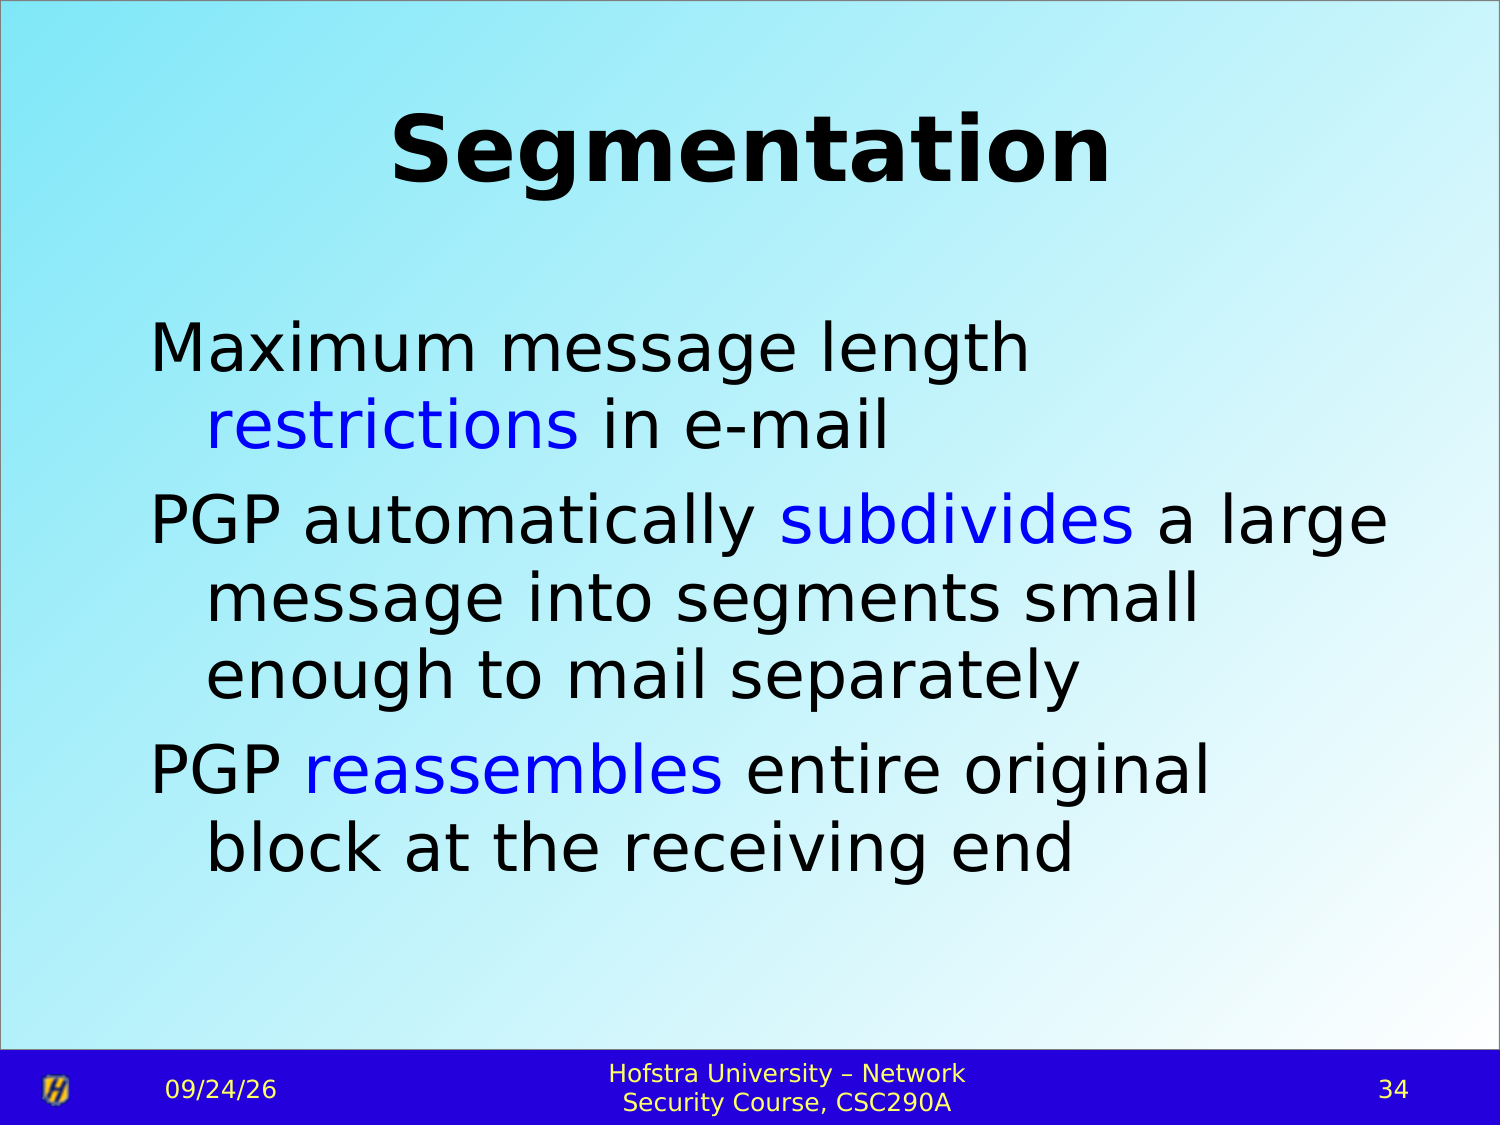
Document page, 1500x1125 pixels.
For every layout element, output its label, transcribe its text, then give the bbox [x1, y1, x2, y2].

picture [37, 1072, 76, 1110]
title Segmentation [112, 85, 1391, 212]
list Maximum message length restrictions in e-mail PGP automatically subdivides a large message into segments small enough to mail separately PGP reassembles entire original block at the receiving end [134, 301, 1410, 977]
